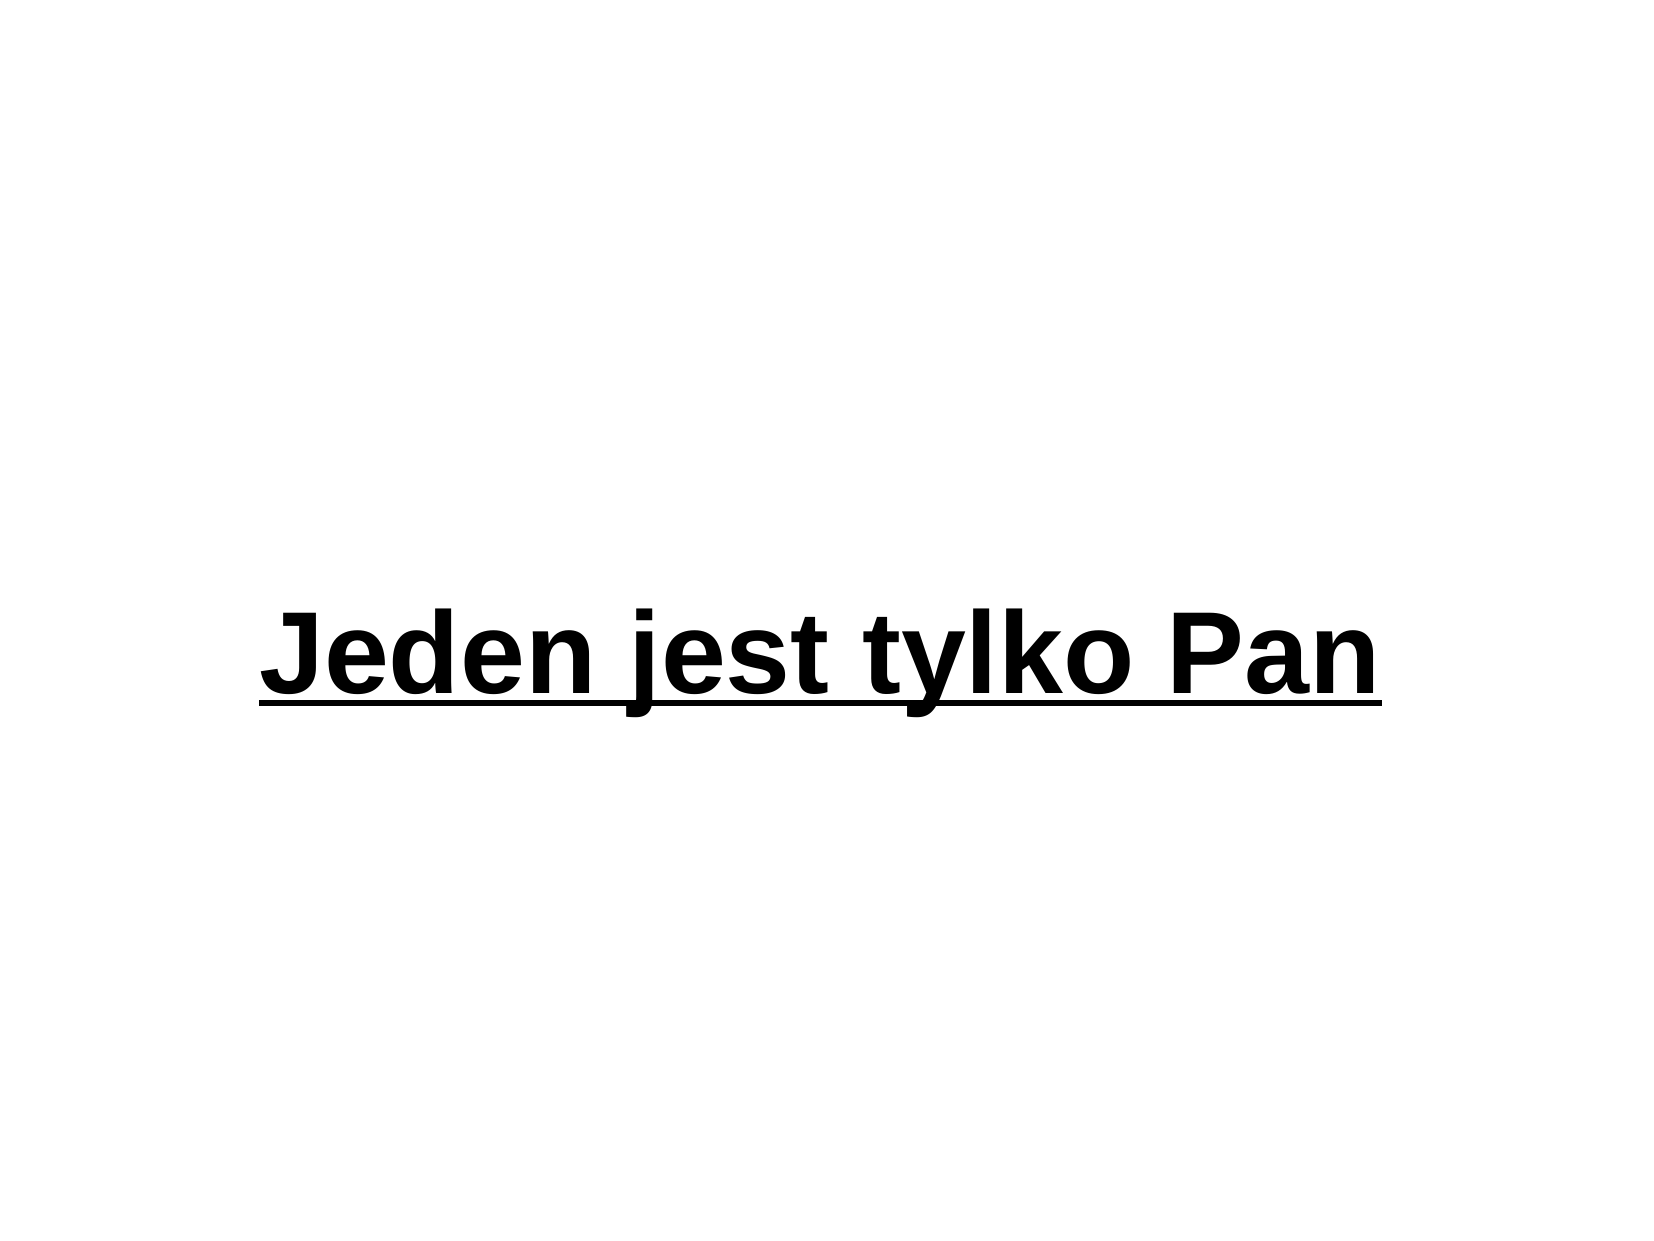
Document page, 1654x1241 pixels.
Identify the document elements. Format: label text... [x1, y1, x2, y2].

subtitle Jeden jest tylko Pan [0, 0, 1642, 1241]
